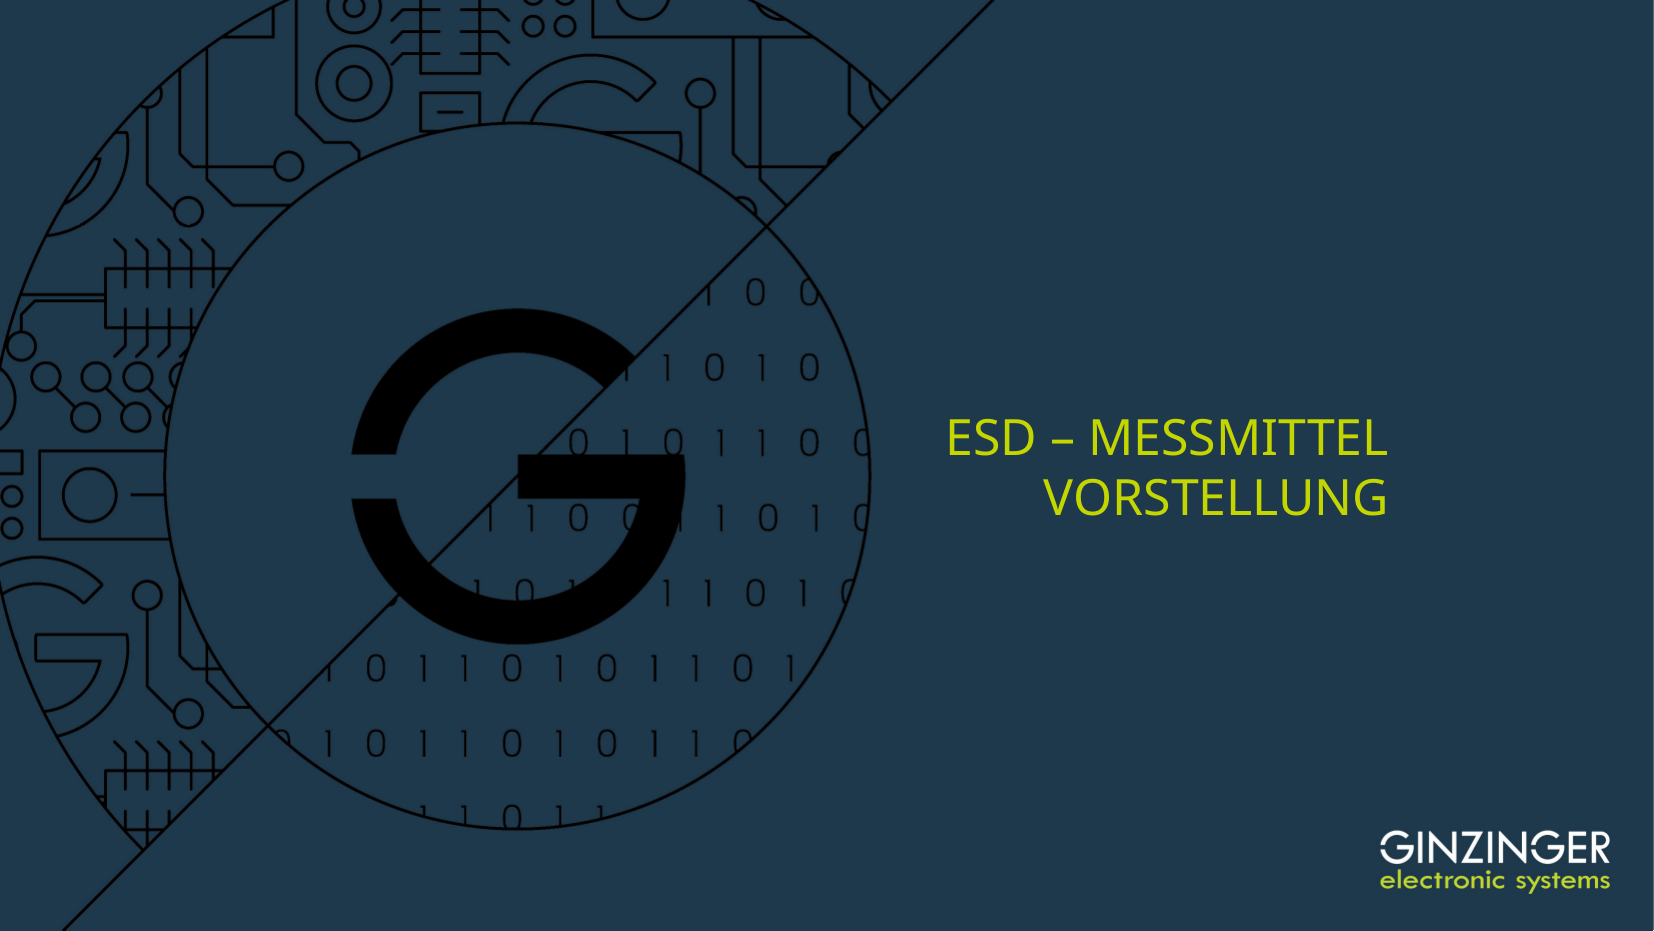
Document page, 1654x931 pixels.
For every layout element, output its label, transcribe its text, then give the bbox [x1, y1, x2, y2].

title ESD – Messmittel Vorstellung [945, 404, 1576, 527]
picture [0, 0, 1653, 931]
